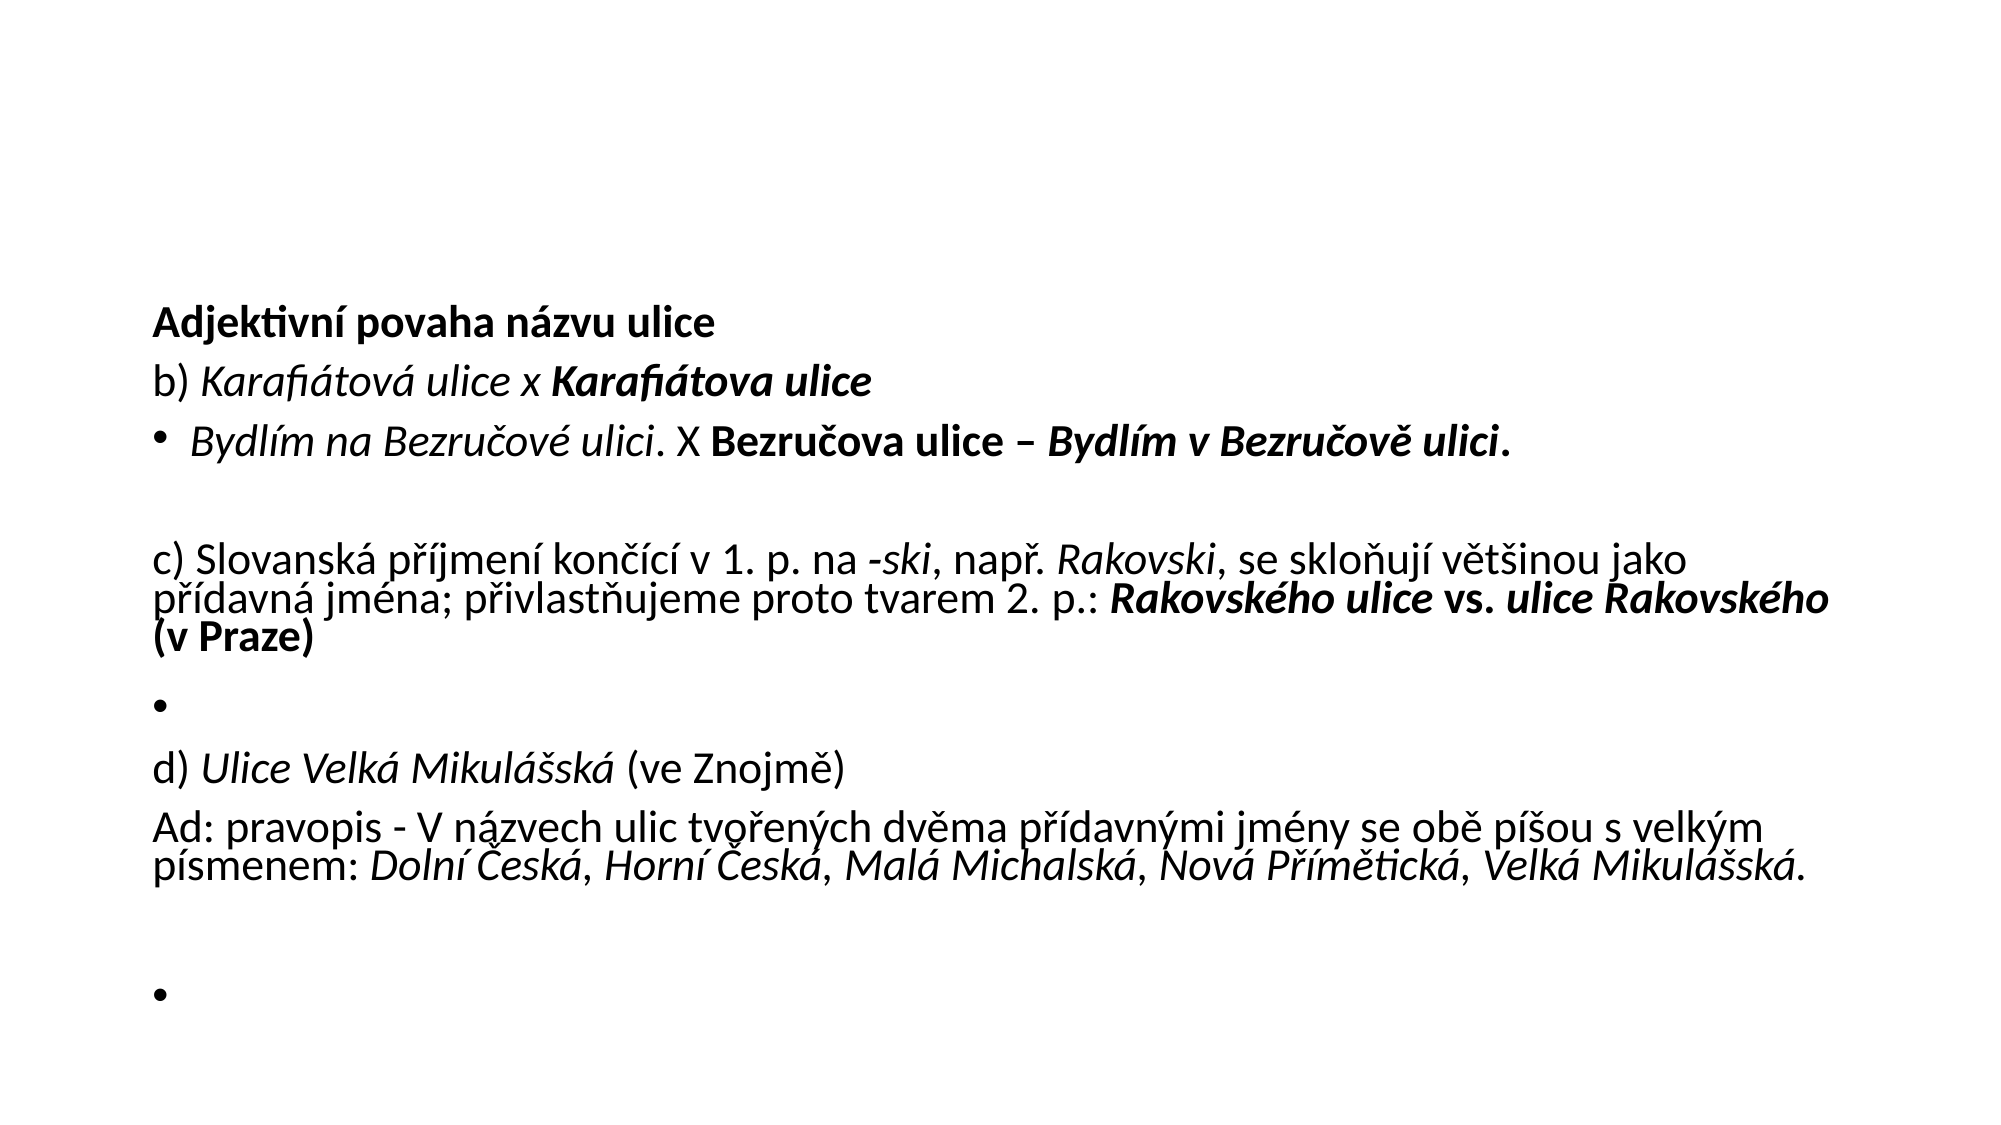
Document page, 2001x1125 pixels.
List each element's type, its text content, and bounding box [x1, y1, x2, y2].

list Adjektivní povaha názvu ulice b) Karafiátová ulice x Karafiátova ulice Bydlím na Bezručové ulici. X Bezručova ulice – Bydlím v Bezručově ulici. c) Slovanská příjmení končící v 1. p. na ‑ski, např. Rakovski, se skloňují většinou jako přídavná jména; přivlastňujeme proto tvarem 2. p.: Rakovského ulice vs. ulice Rakovského (v Praze) d) Ulice Velká Mikulášská (ve Znojmě) Ad: pravopis - V názvech ulic tvořených dvěma přídavnými jmény se obě píšou s velkým písmenem: Dolní Česká, Horní Česká, Malá Michalská, Nová Přímětická, Velká Mikulášská. [137, 299, 1863, 1014]
